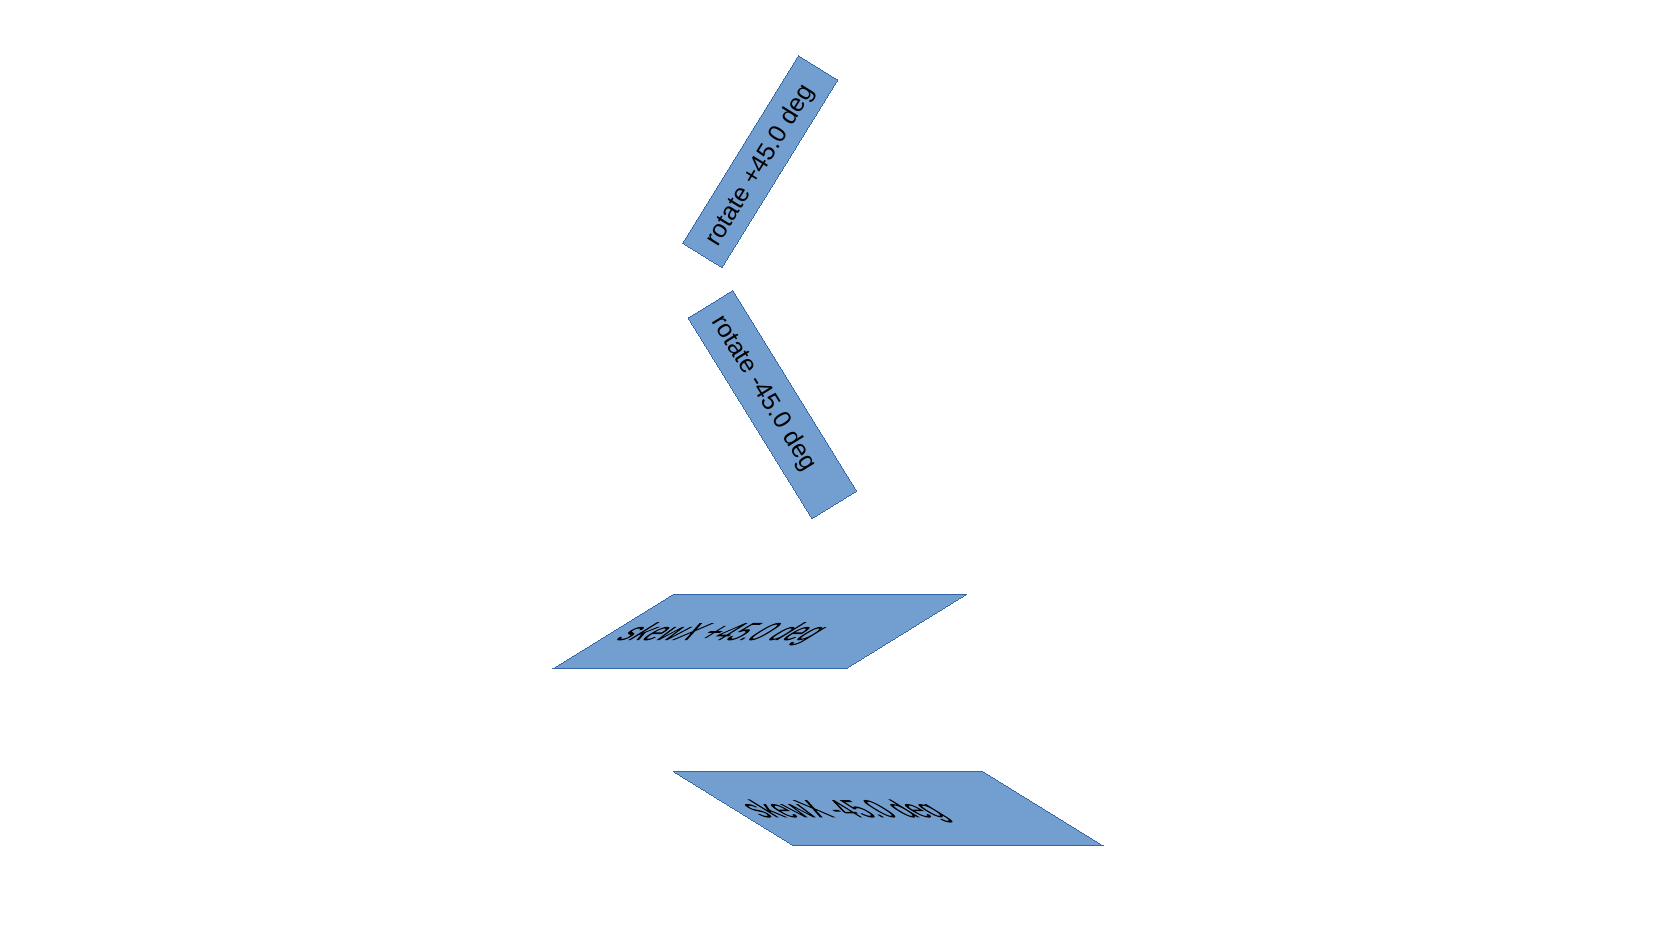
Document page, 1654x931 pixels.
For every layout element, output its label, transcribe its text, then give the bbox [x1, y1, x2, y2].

text_box skewX +45.0 deg [552, 594, 967, 669]
text_box rotate +45.0 deg [682, 55, 838, 268]
text_box skewX -45.0 deg [673, 771, 1104, 846]
text_box rotate -45.0 deg [688, 290, 857, 519]
